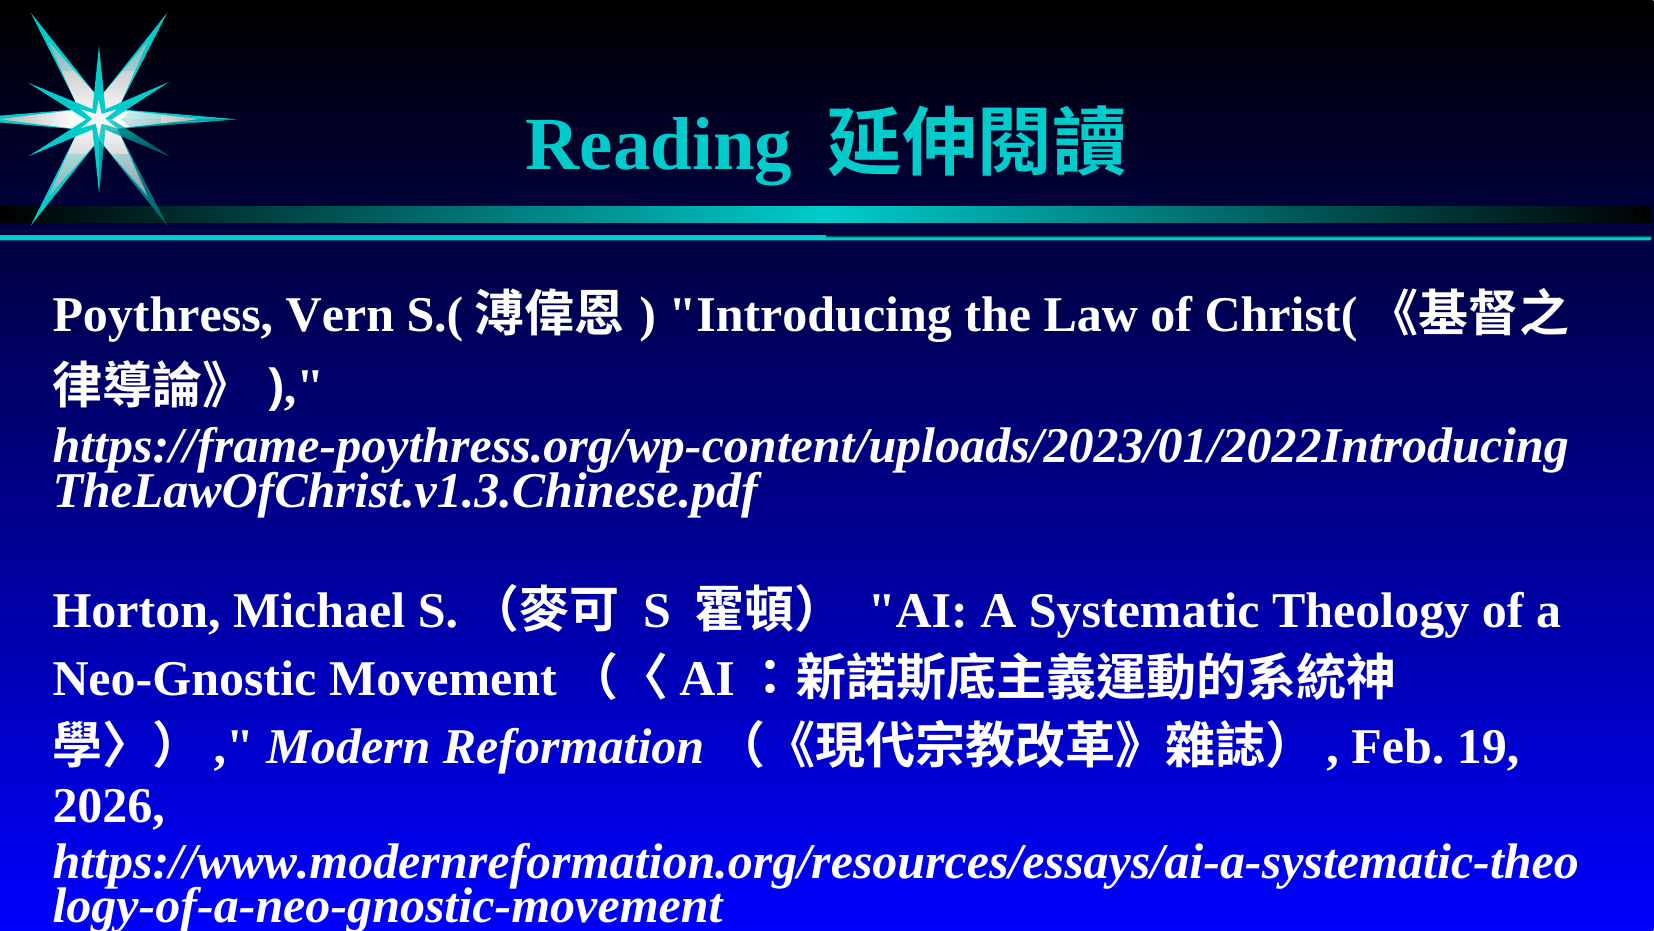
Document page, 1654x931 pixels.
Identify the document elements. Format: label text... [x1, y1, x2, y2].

text_box Poythress, Vern S.(溥偉恩) "Introducing the Law of Christ(《基督之律導論》)," https://frame-poythress.org/wp-content/uploads/2023/01/2022IntroducingTheLawOfChrist.v1.3.Chinese.pdf Horton, Michael S.（麥可 S 霍頓） "AI: A Systematic Theology of a Neo-Gnostic Movement（〈AI：新諾斯底主義運動的系統神學〉）," Modern Reformation（《現代宗教改革》雜誌）, Feb. 19, 2026, https://www.modernreformation.org/resources/essays/ai-a-systematic-theology-of-a-neo-gnostic-movement [37, 265, 1603, 923]
title Reading 延伸閱讀 [124, 59, 1530, 215]
